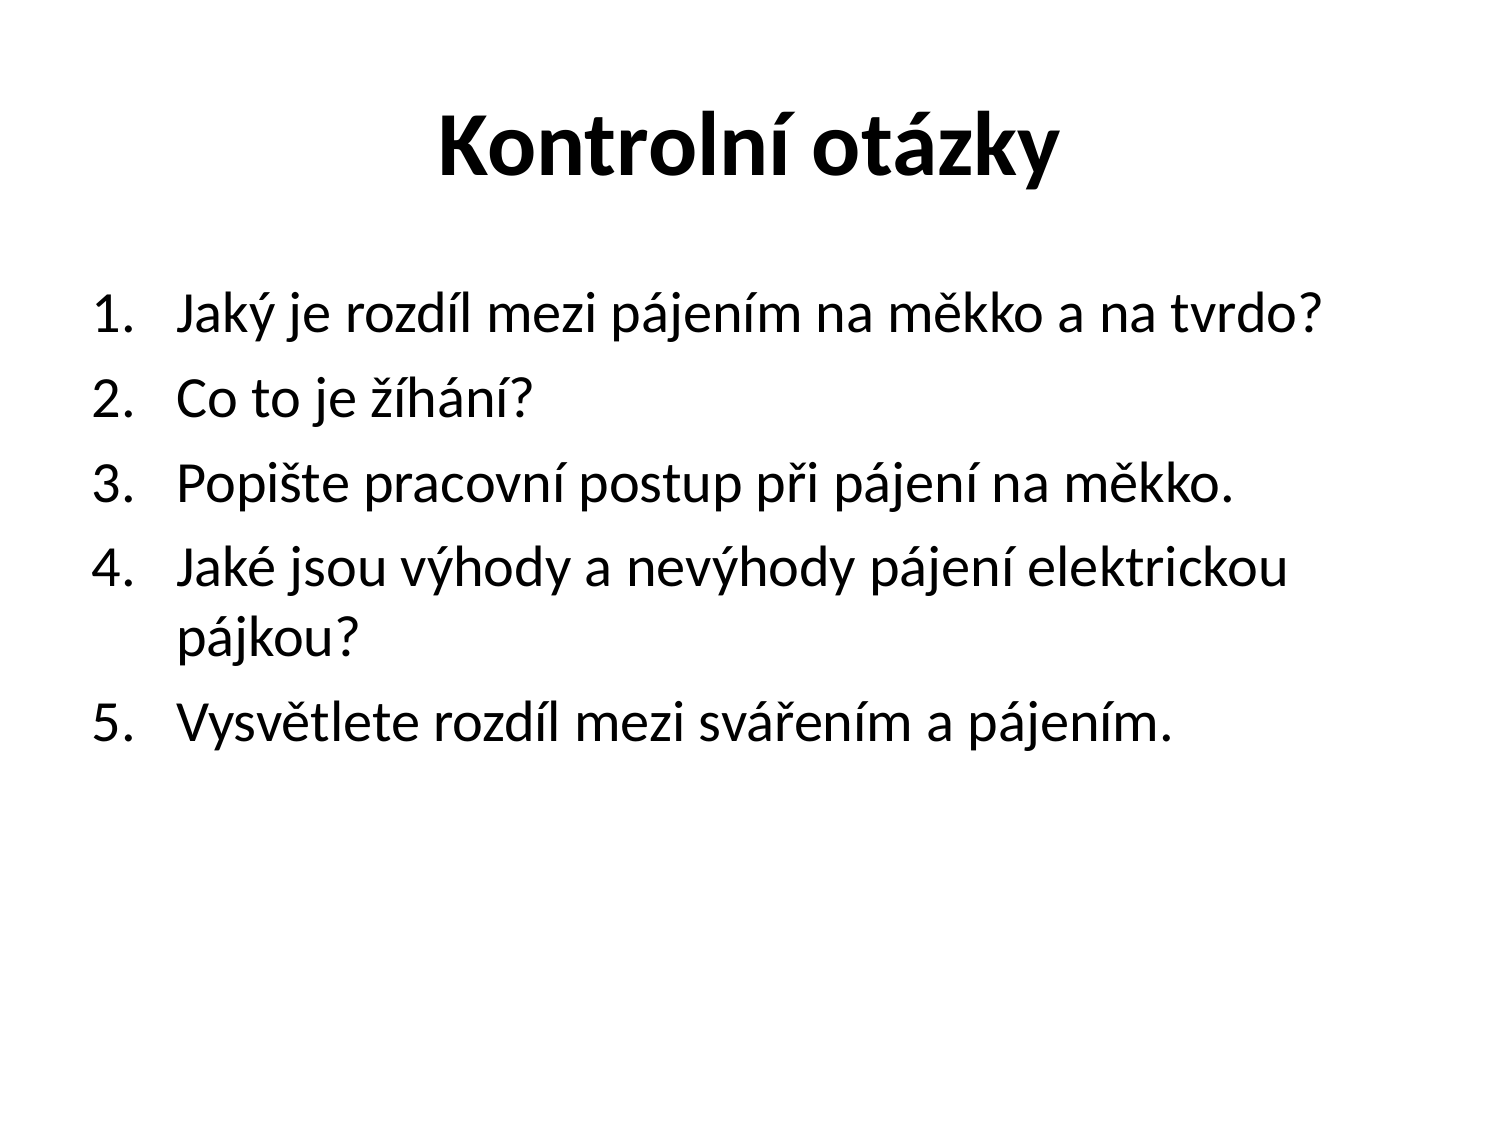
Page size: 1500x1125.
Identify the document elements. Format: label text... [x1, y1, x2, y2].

list Jaký je rozdíl mezi pájením na měkko a na tvrdo? Co to je žíhání? Popište pracovní postup při pájení na měkko. Jaké jsou výhody a nevýhody pájení elektrickou pájkou? Vysvětlete rozdíl mezi svářením a pájením. [76, 267, 1427, 1010]
title Kontrolní otázky [75, 45, 1426, 233]
